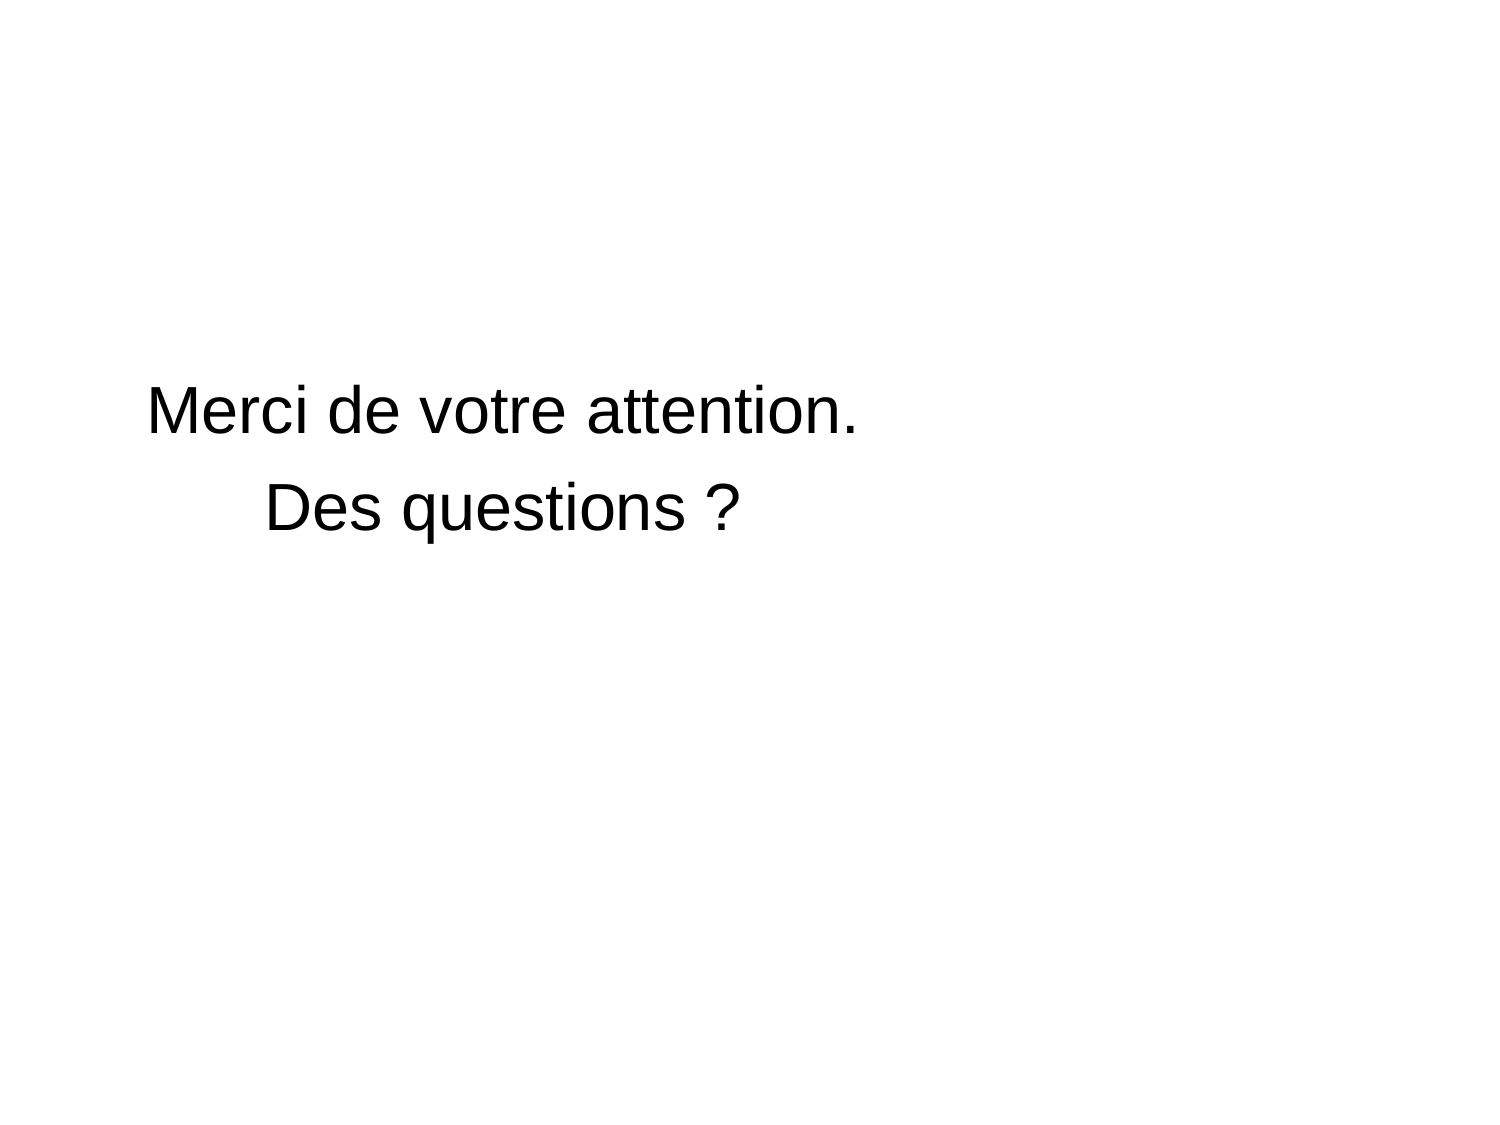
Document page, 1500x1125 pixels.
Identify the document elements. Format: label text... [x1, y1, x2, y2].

list Merci de votre attention. Des questions ? [75, 262, 1426, 916]
